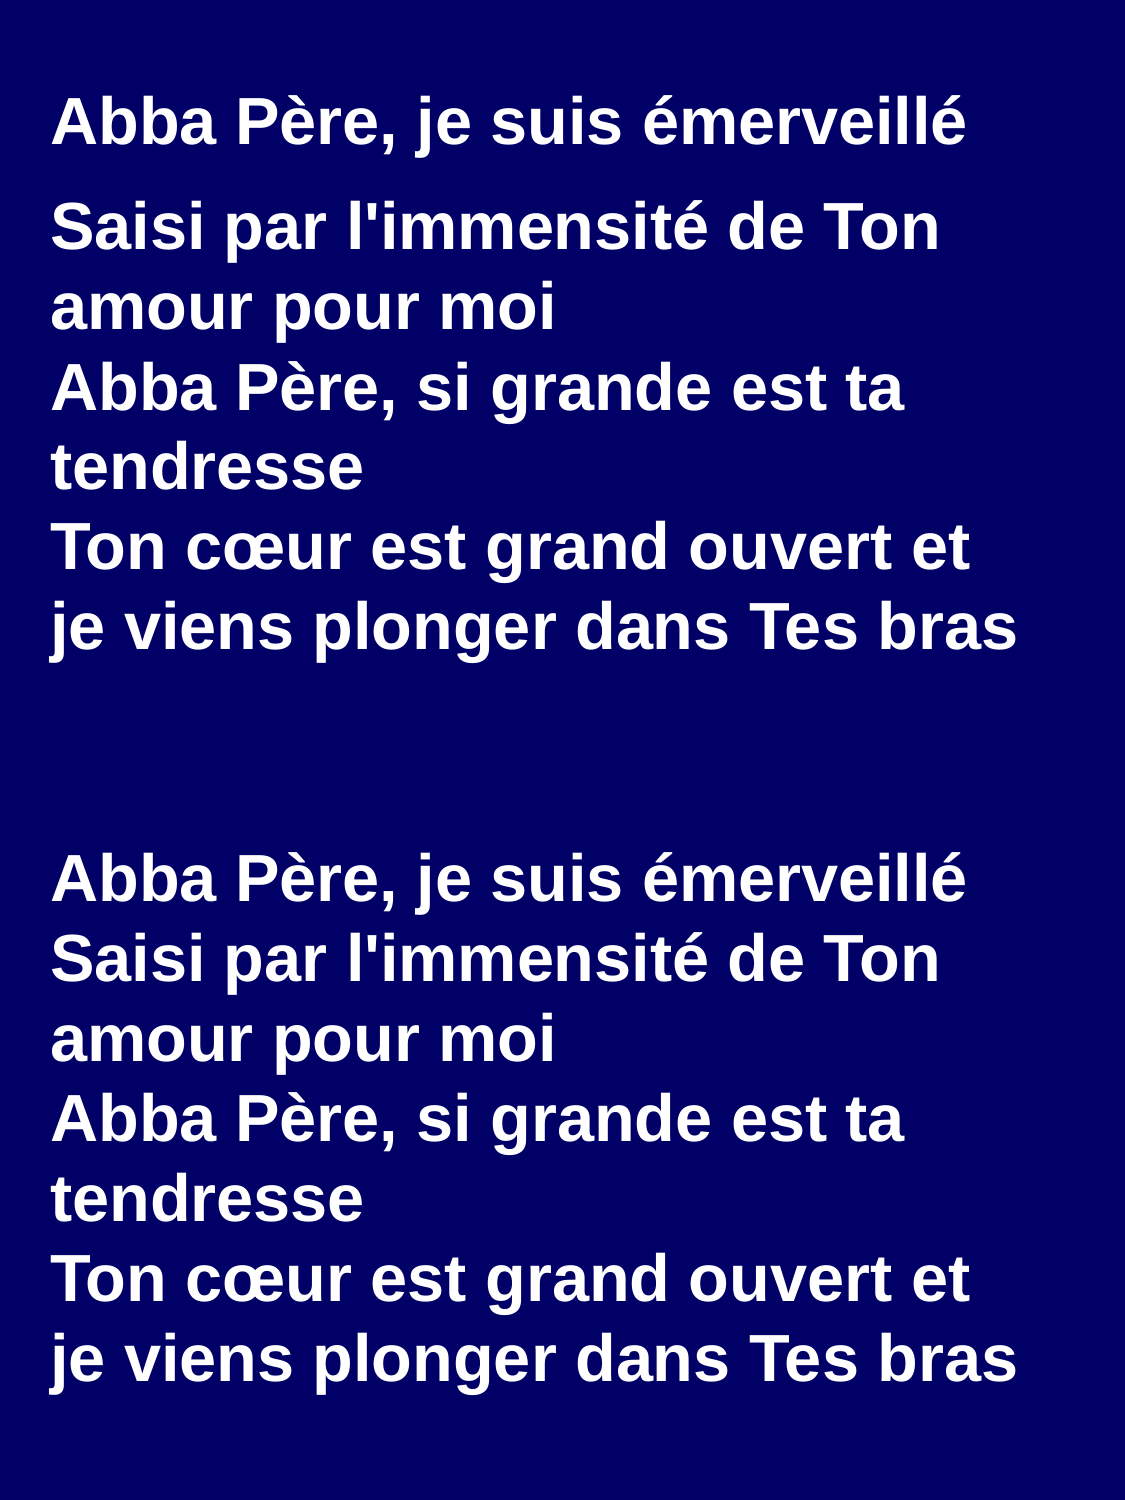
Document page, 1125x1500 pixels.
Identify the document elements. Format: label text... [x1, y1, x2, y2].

text_box Abba Père, je suis émerveillé Saisi par l'immensité de Ton amour pour moi Abba Père, si grande est ta tendresse Ton cœur est grand ouvert et je viens plonger dans Tes bras Abba Père, je suis émerveillé Saisi par l'immensité de Ton amour pour moi Abba Père, si grande est ta tendresse Ton cœur est grand ouvert et je viens plonger dans Tes bras [35, 70, 1054, 1139]
